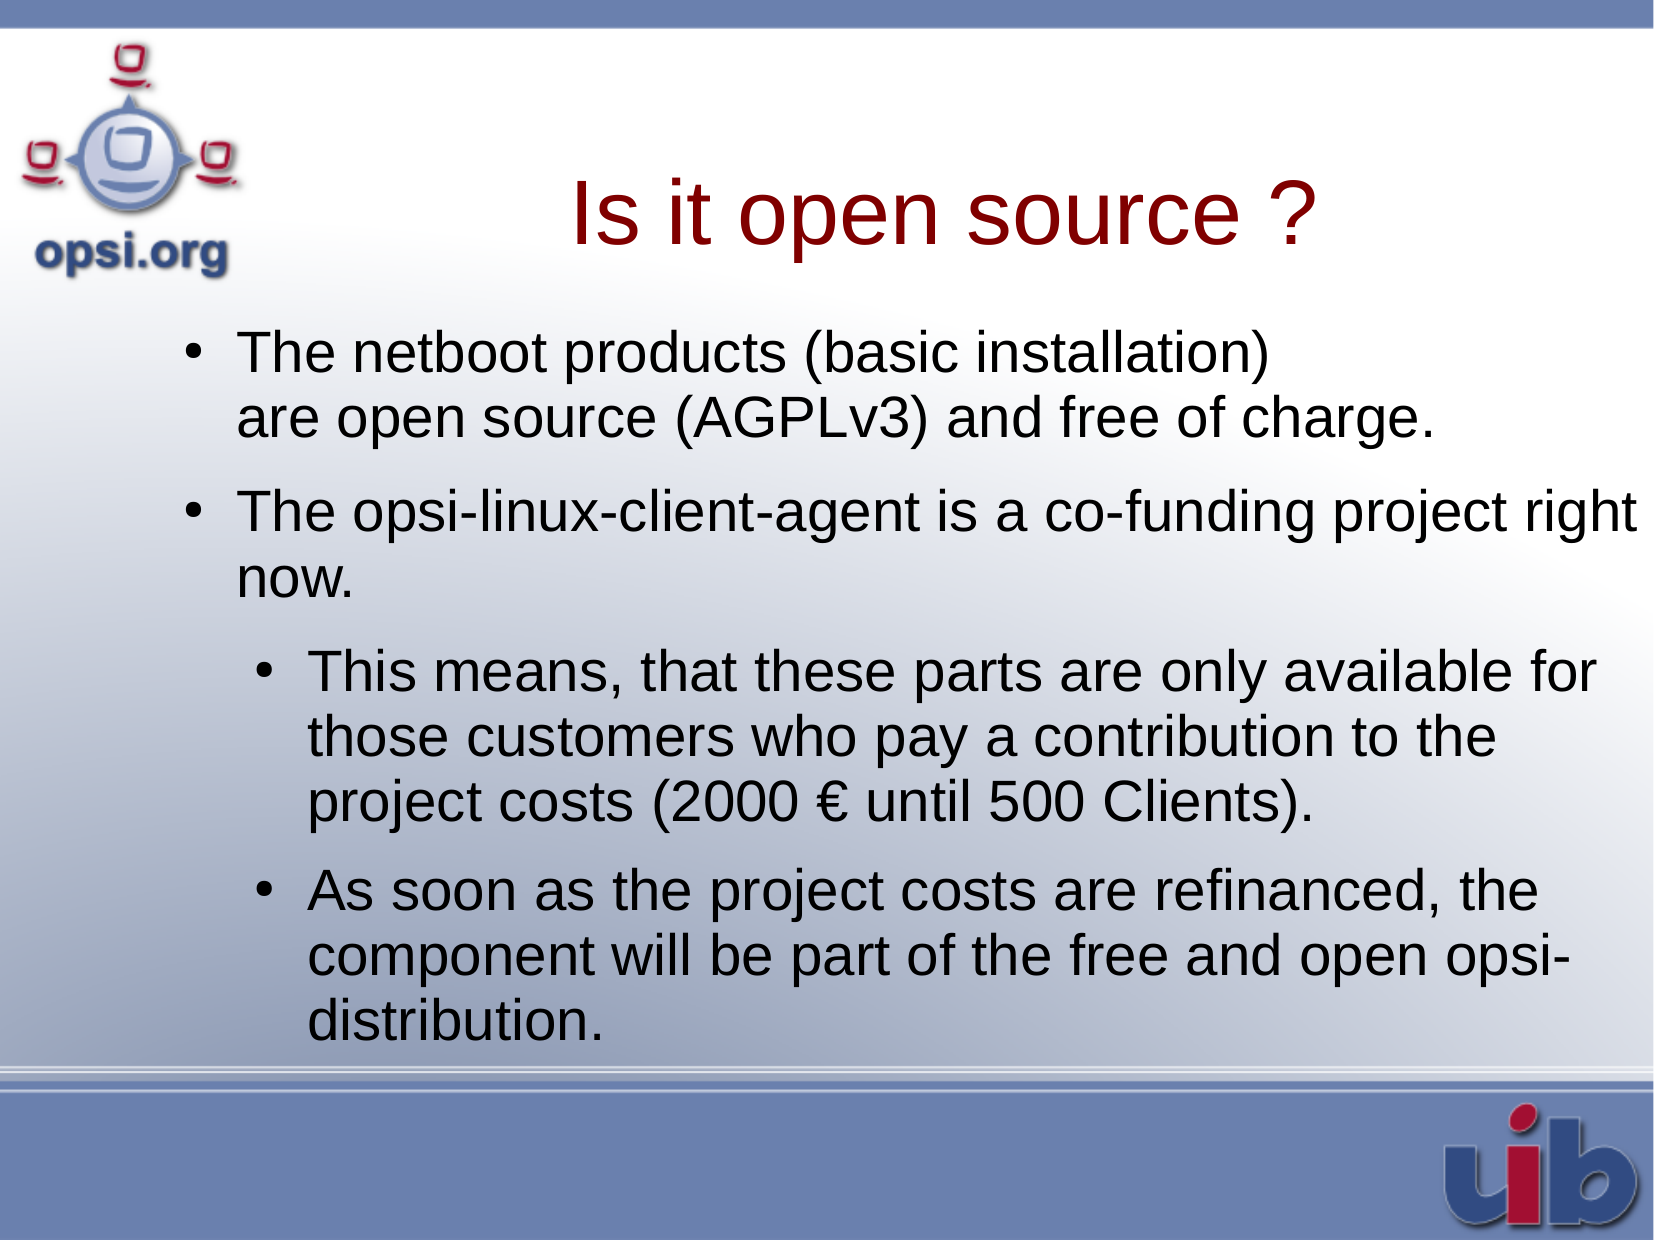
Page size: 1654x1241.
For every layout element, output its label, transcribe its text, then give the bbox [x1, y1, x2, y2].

title Is it open source ? [236, 147, 1654, 278]
list The netboot products (basic installation) are open source (AGPLv3) and free of charge. The opsi-linux-client-agent is a co-funding project right now. This means, that these parts are only available for those customers who pay a contribution to the project costs (2000 € until 500 Clients). As soon as the project costs are refinanced, the component will be part of the free and open opsi-distribution. [165, 319, 1648, 1139]
picture [0, 0, 1654, 1241]
